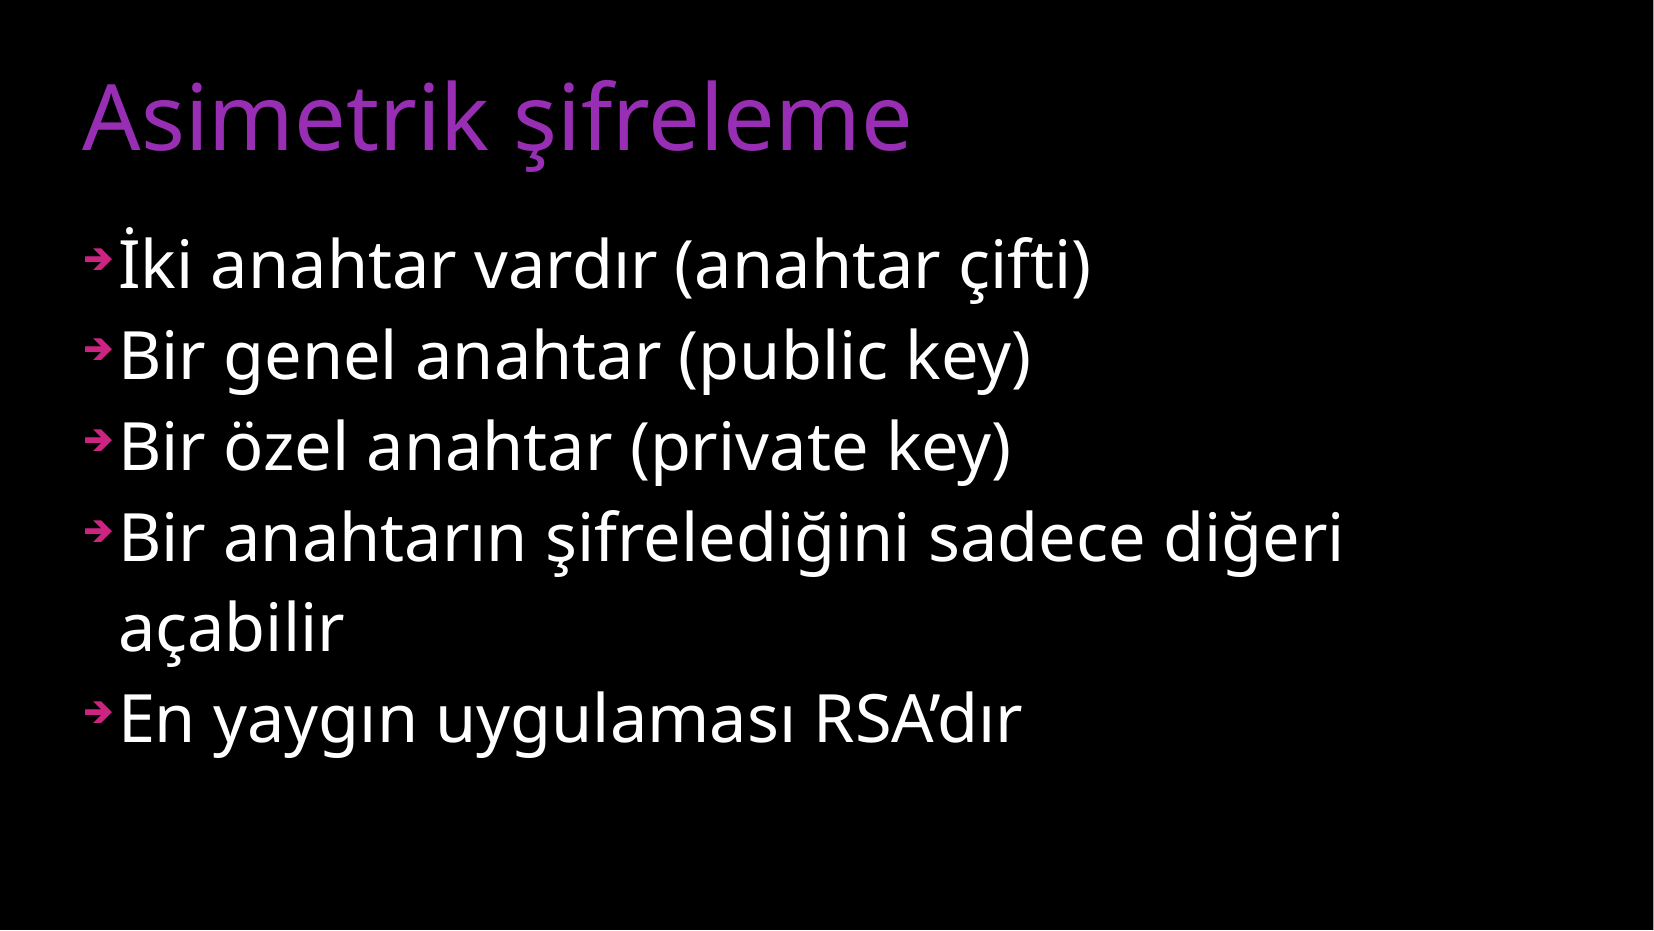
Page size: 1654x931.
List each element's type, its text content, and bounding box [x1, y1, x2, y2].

title Asimetrik şifreleme [82, 37, 1571, 193]
subtitle İki anahtar vardır (anahtar çifti) Bir genel anahtar (public key) Bir özel anahtar (private key) Bir anahtarın şifrelediğini sadece diğeri açabilir En yaygın uygulaması RSA’dır [82, 217, 1571, 758]
